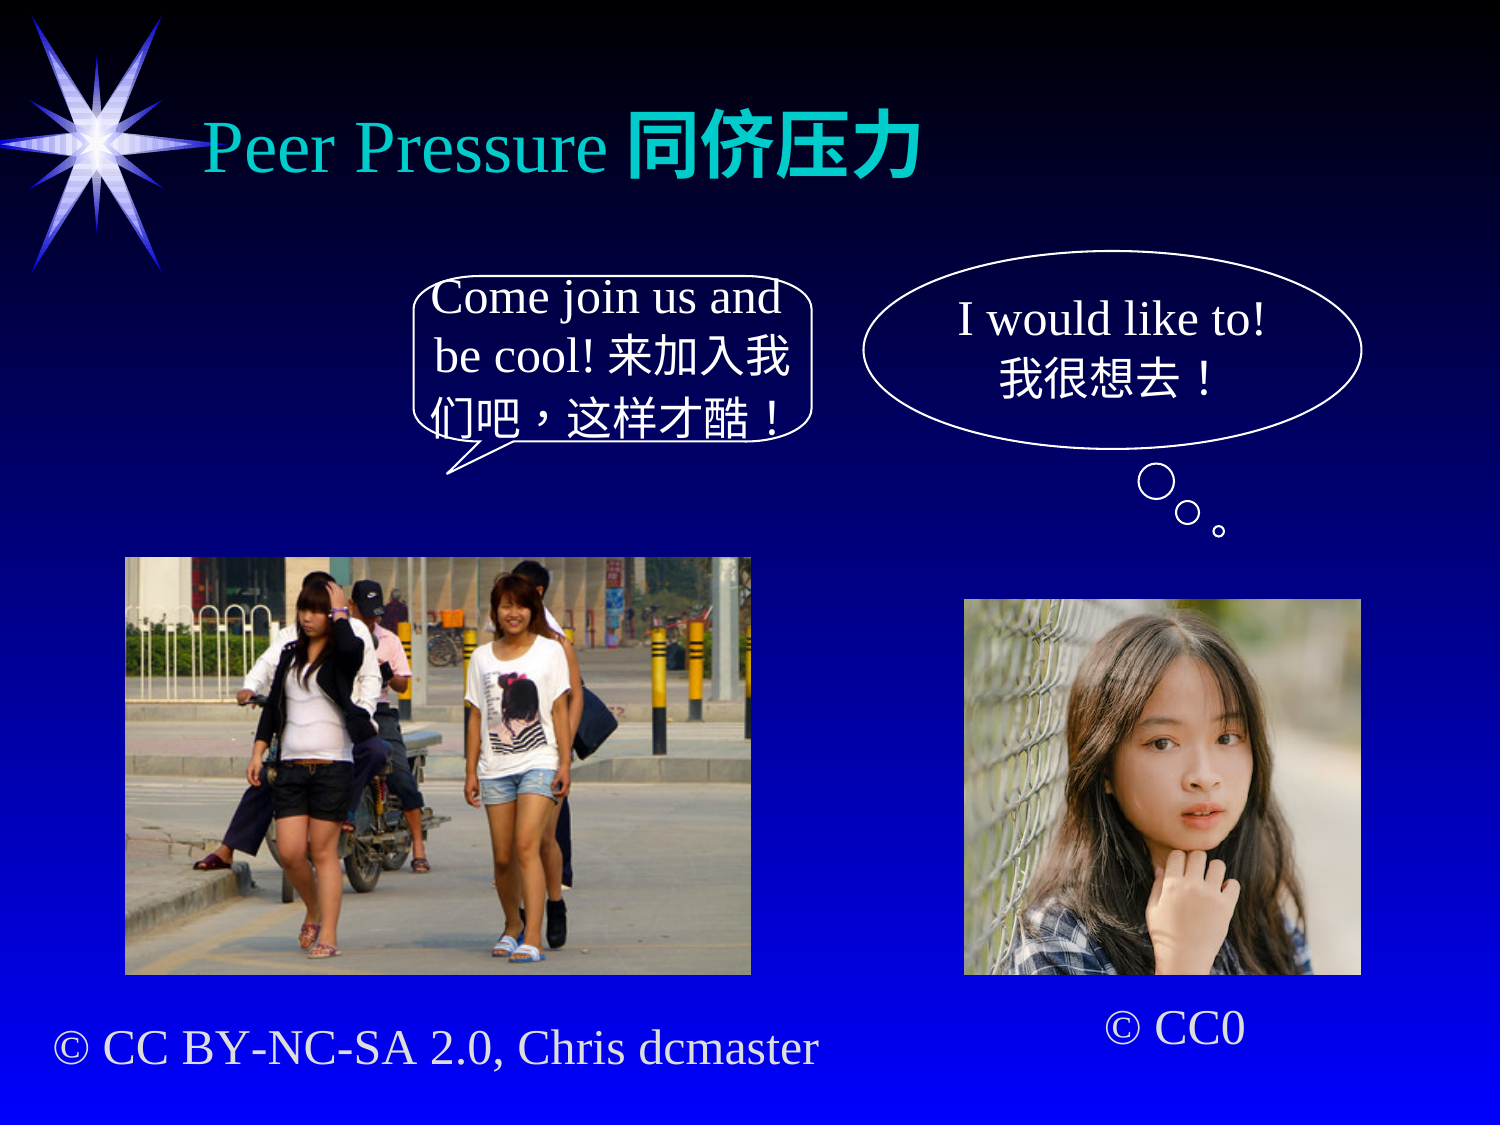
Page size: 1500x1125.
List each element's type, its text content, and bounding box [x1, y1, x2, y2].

text_box Come join us and be cool!来加入我 们吧，这样才酷！ [413, 276, 812, 474]
picture [964, 599, 1361, 976]
picture [125, 557, 751, 976]
text_box I would like to! 我很想去！ [863, 250, 1362, 449]
title Peer Pressure同侪压力 [187, 81, 1435, 207]
text_box © CC0 [1089, 992, 1360, 1063]
text_box © CC BY-NC-SA 2.0, Chris dcmaster [37, 1012, 901, 1083]
